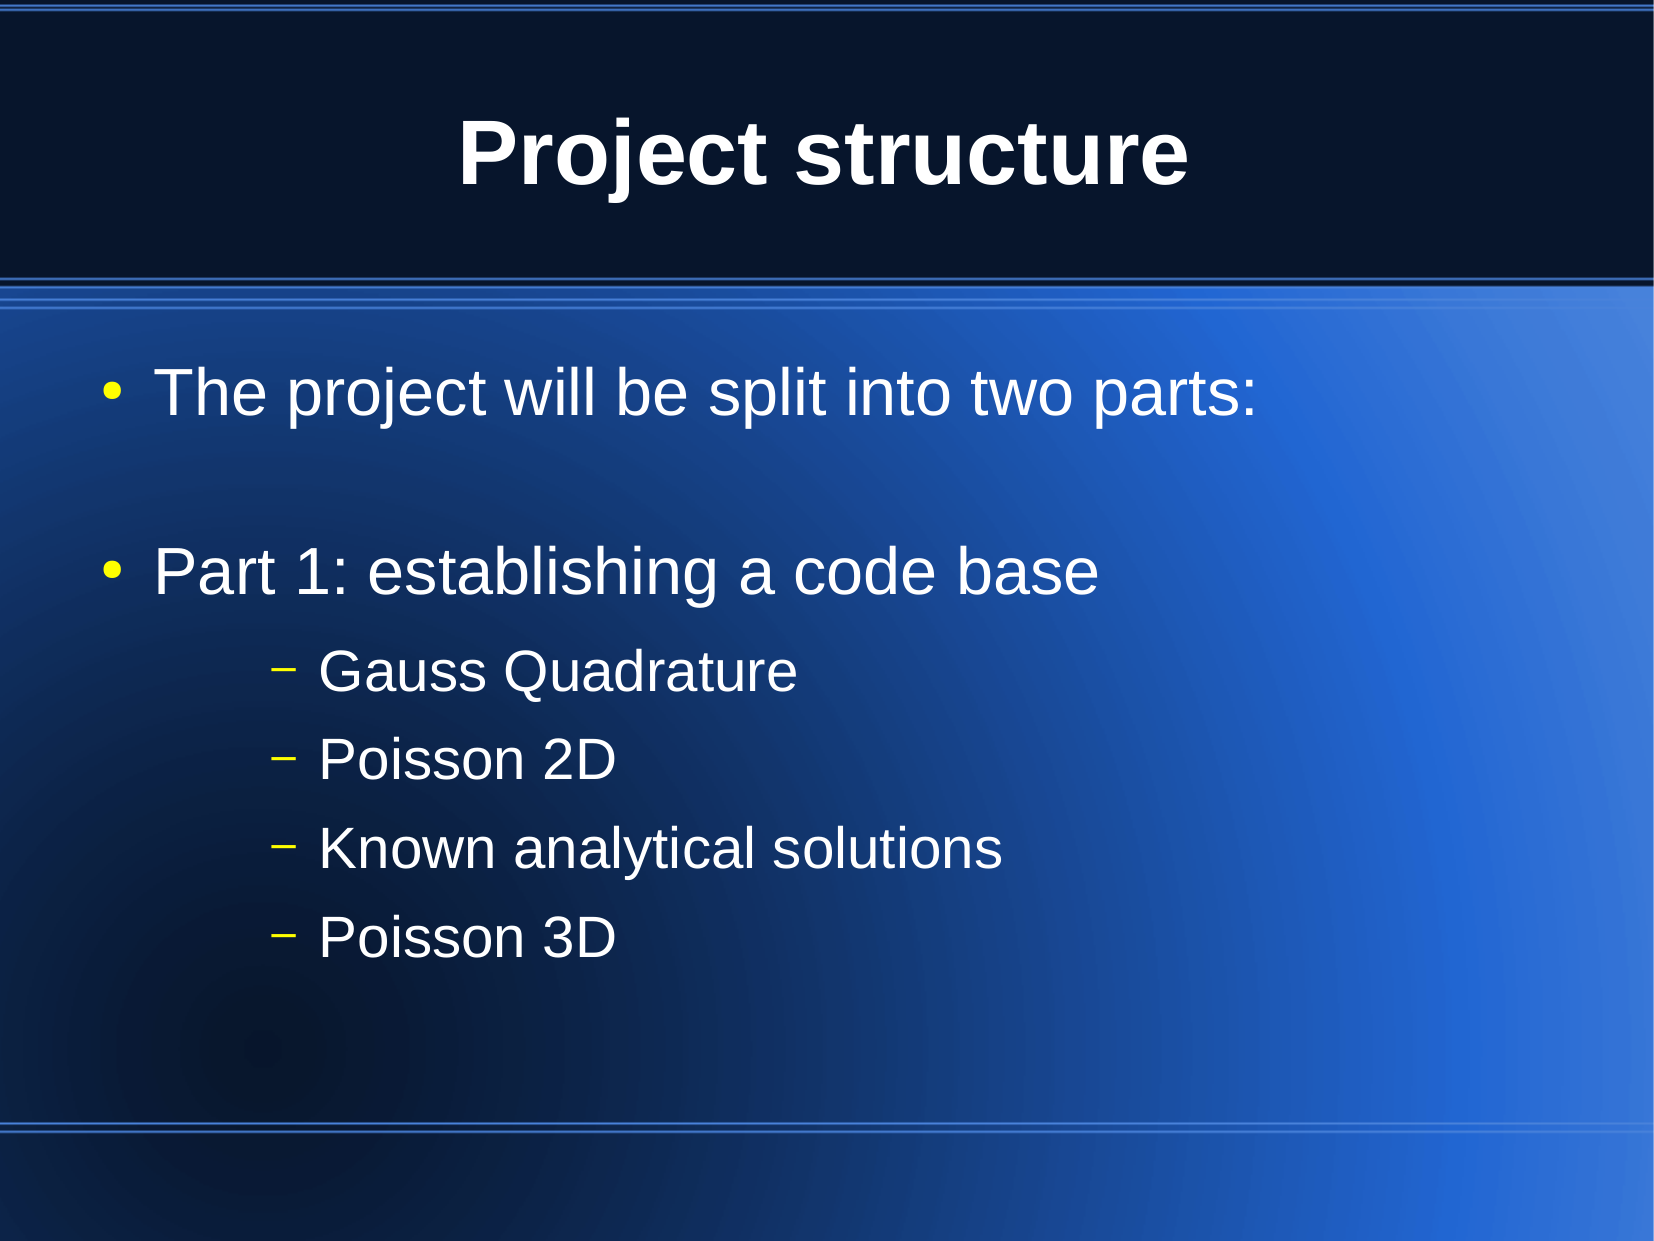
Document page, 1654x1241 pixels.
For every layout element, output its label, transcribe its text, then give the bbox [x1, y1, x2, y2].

picture [0, 0, 1654, 1241]
list The project will be split into two parts: Part 1: establishing a code base Gauss Quadrature Poisson 2D Known analytical solutions Poisson 3D [82, 355, 1571, 1075]
title Project structure [82, 49, 1571, 257]
